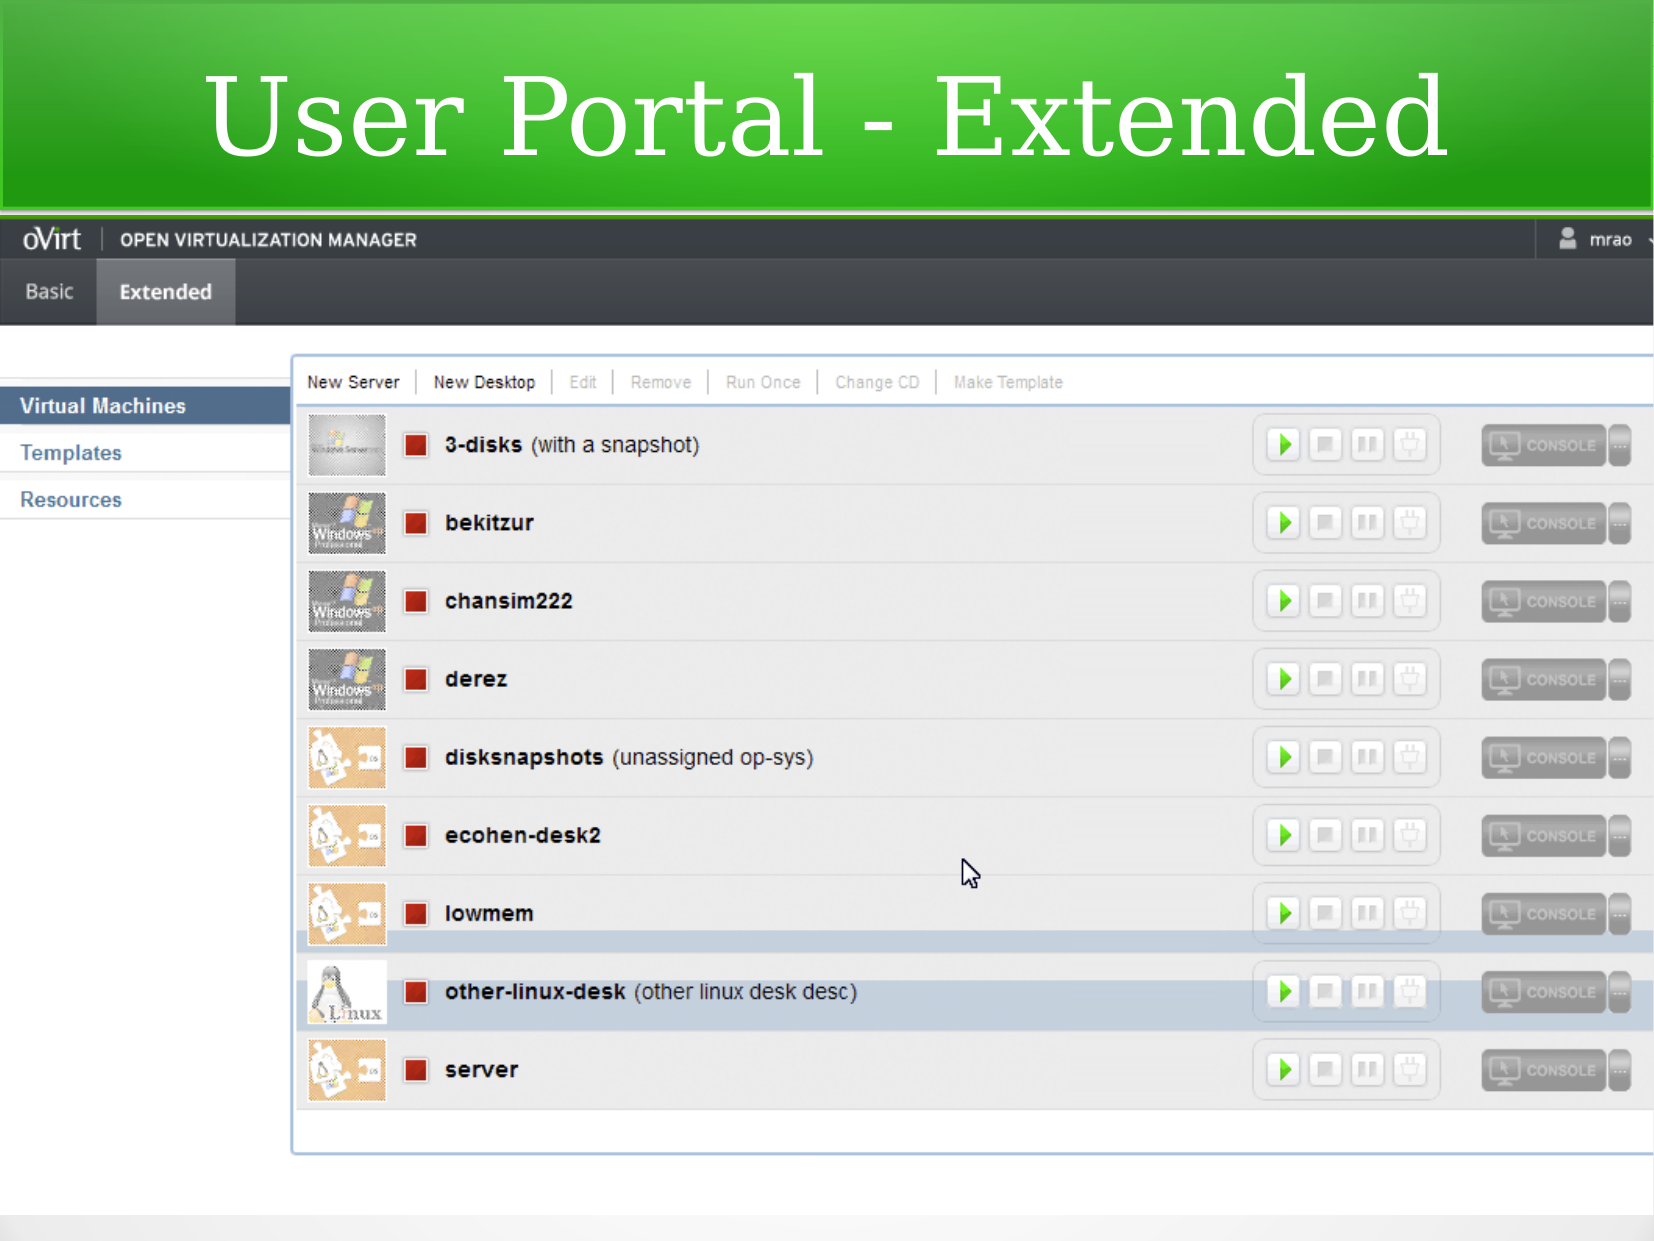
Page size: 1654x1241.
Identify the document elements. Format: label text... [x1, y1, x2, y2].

title User Portal - Extended [82, 47, 1571, 189]
picture [0, 215, 1654, 1216]
